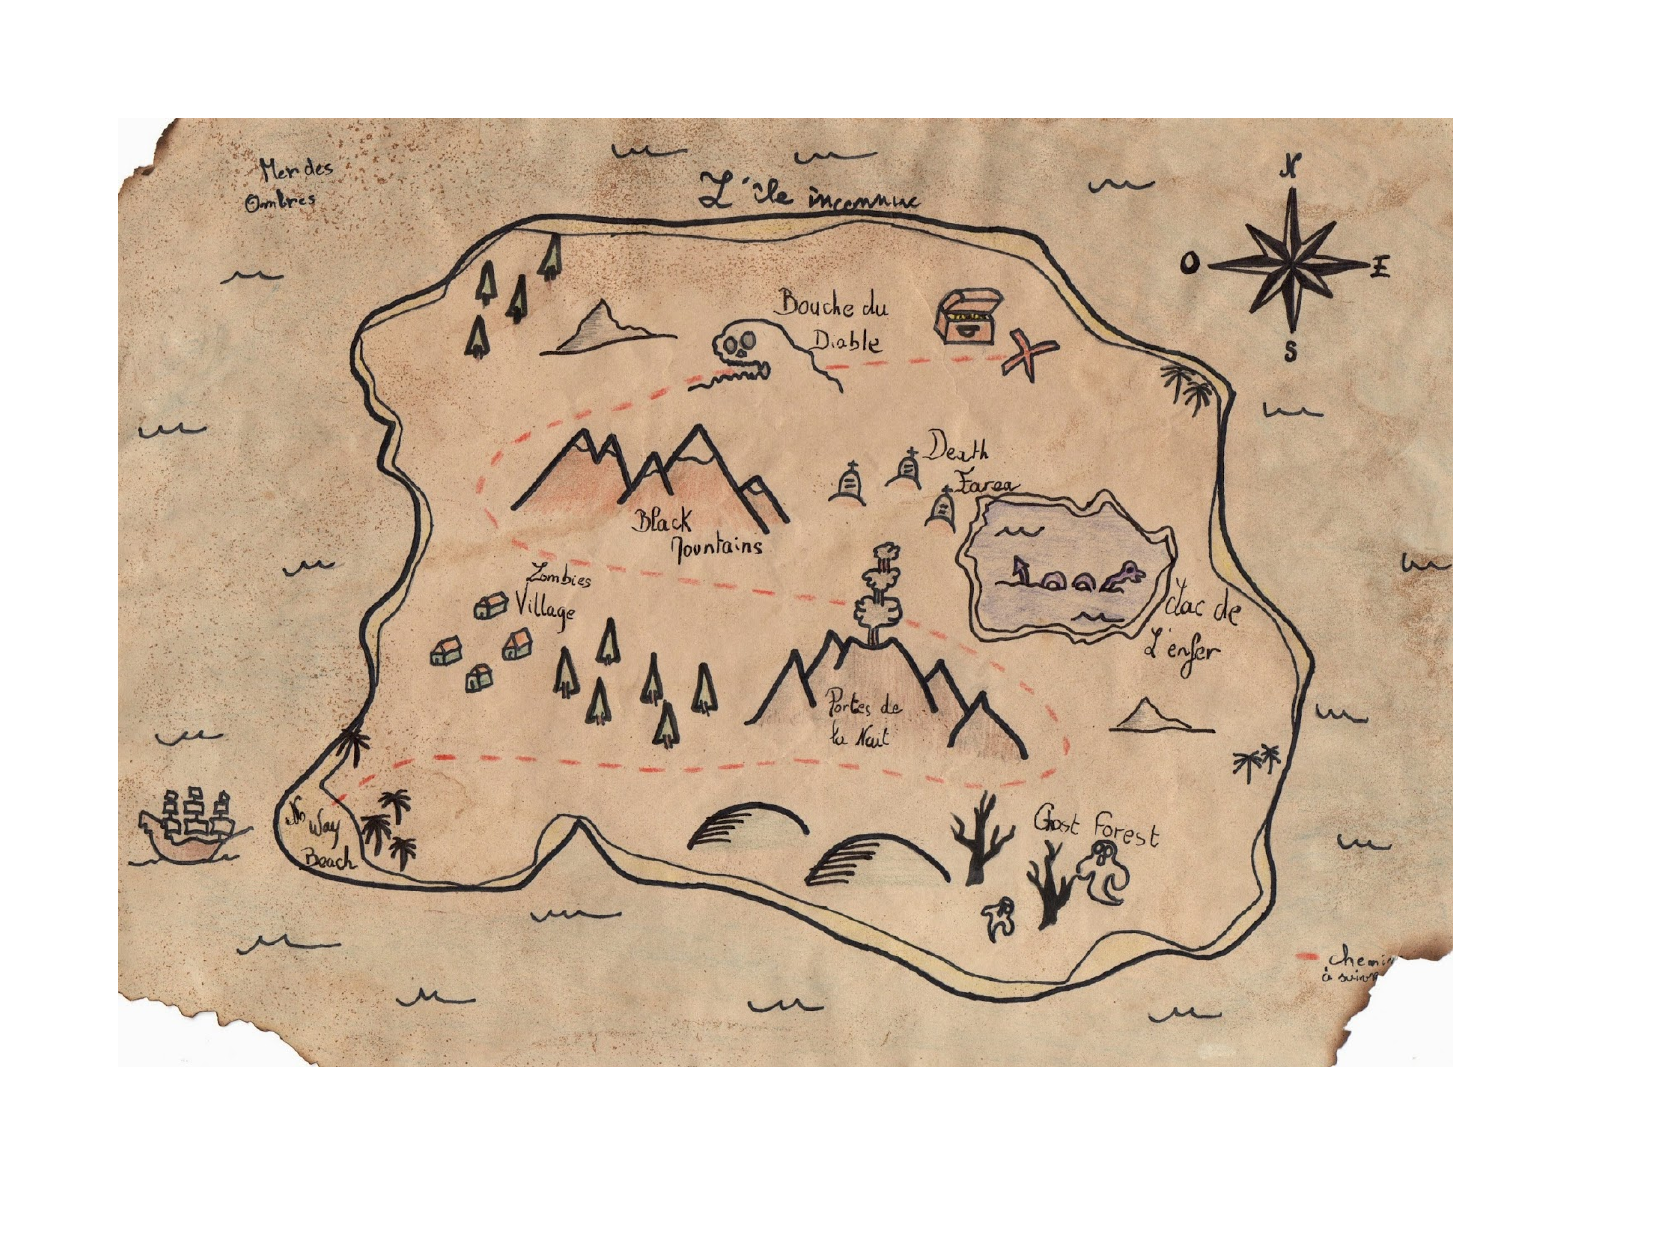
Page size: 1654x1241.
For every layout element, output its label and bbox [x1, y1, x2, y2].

picture [118, 118, 1453, 1067]
